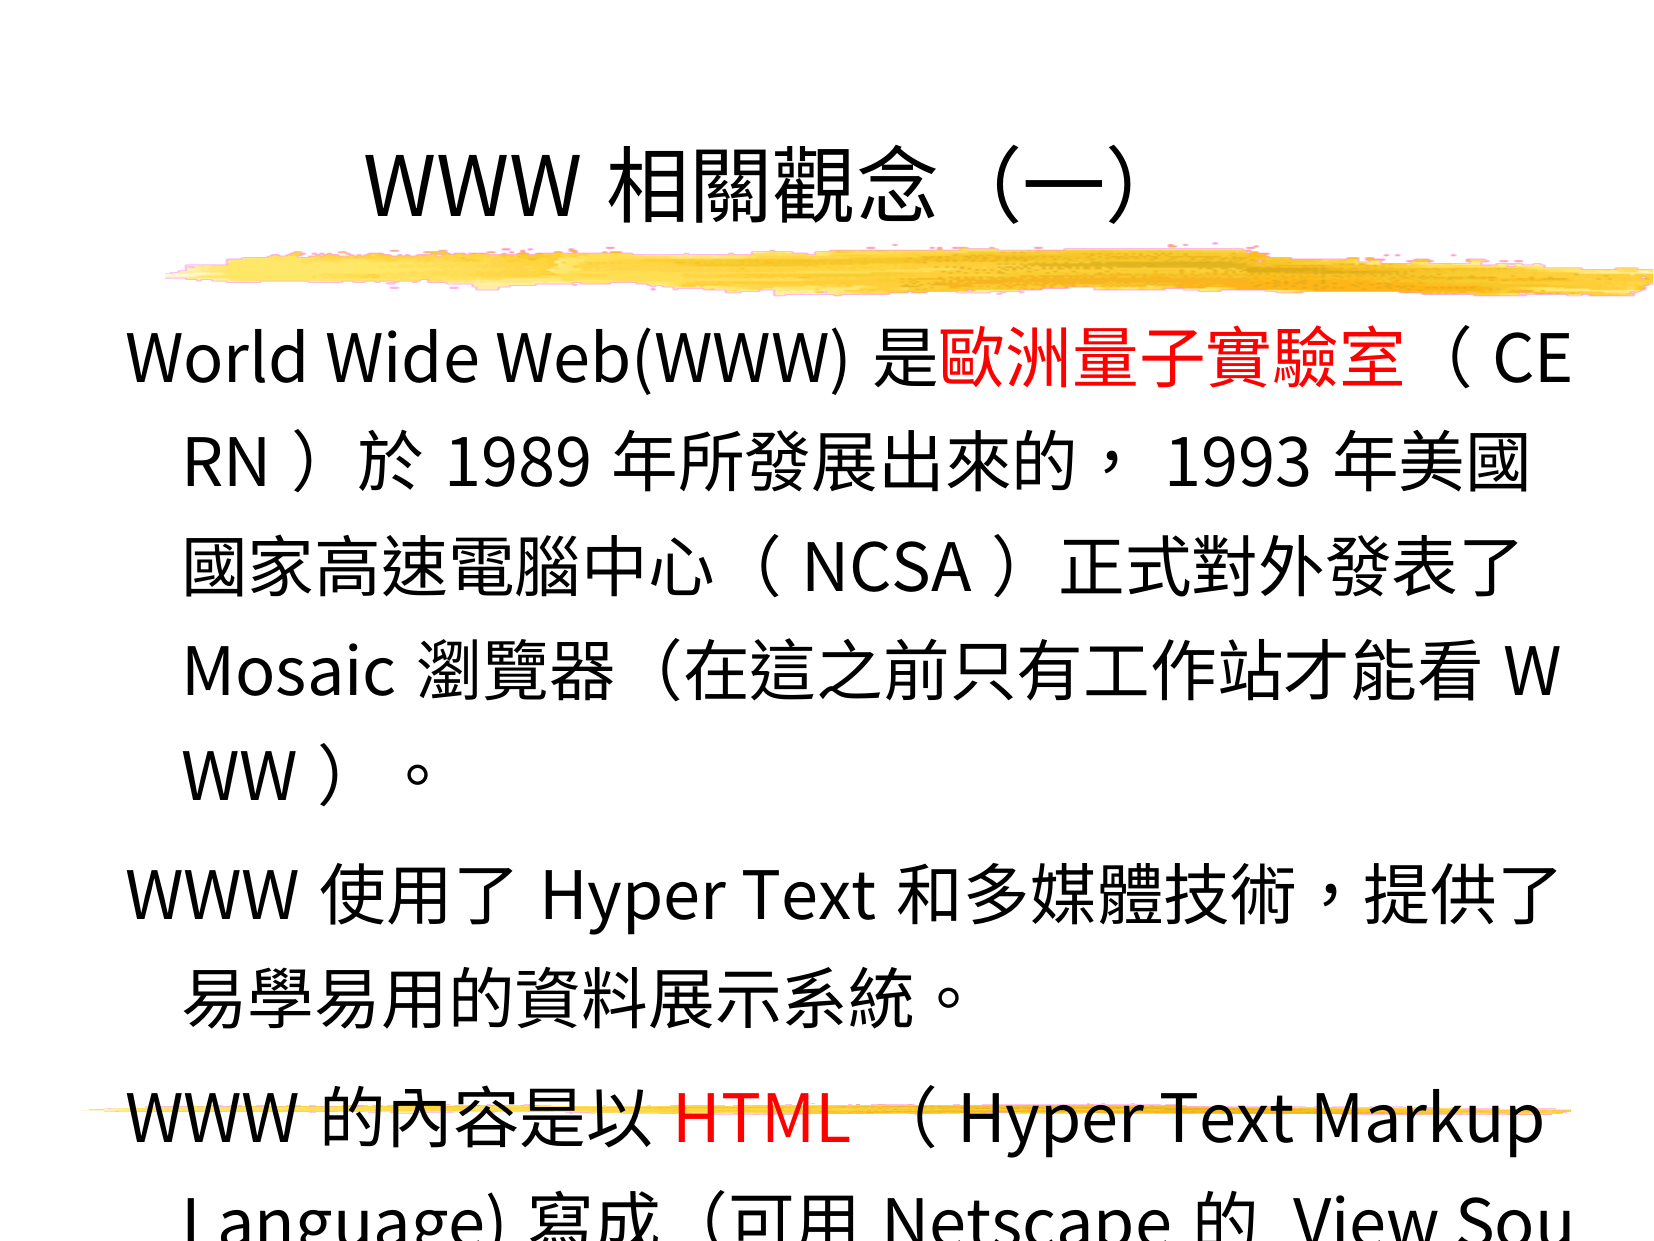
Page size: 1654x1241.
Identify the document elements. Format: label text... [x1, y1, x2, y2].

picture [82, 1102, 110, 1117]
list World Wide Web(WWW)是歐洲量子實驗室（CERN）於1989年所發展出來的，1993年美國國家高速電腦中心（NCSA）正式對外發表了Mosaic瀏覽器（在這之前只有工作站才能看WWW）。 WWW使用了Hyper Text和多媒體技術，提供了易學易用的資料展示系統。 WWW的內容是以HTML（Hyper Text Markup Language)寫成（可用Netscape的 View Source功能觀看HTML原始碼）。 [110, 289, 1613, 1132]
title WWW相關觀念（一） [73, 41, 1479, 249]
picture [165, 237, 1654, 308]
